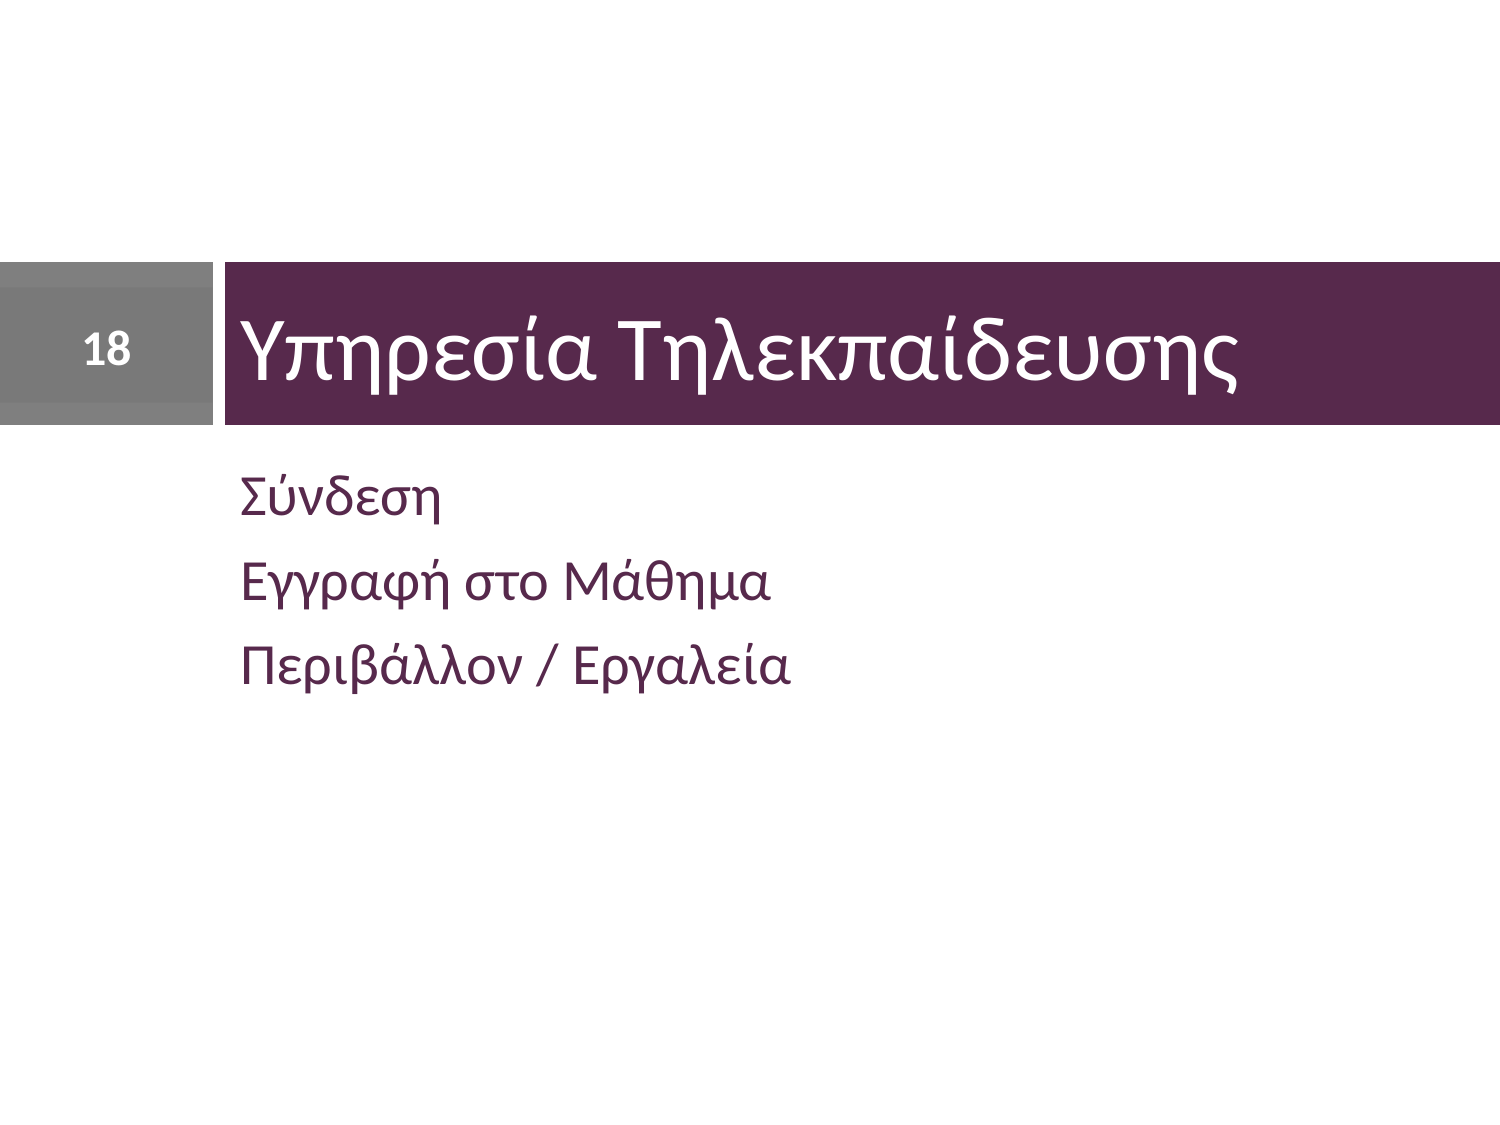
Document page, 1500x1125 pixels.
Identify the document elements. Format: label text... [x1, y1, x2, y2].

text_box [0, 287, 213, 403]
title Υπηρεσία Τηλεκπαίδευσης [225, 262, 1476, 426]
list Σύνδεση Εγγραφή στο Μάθημα Περιβάλλον / Εργαλεία [225, 450, 1394, 725]
